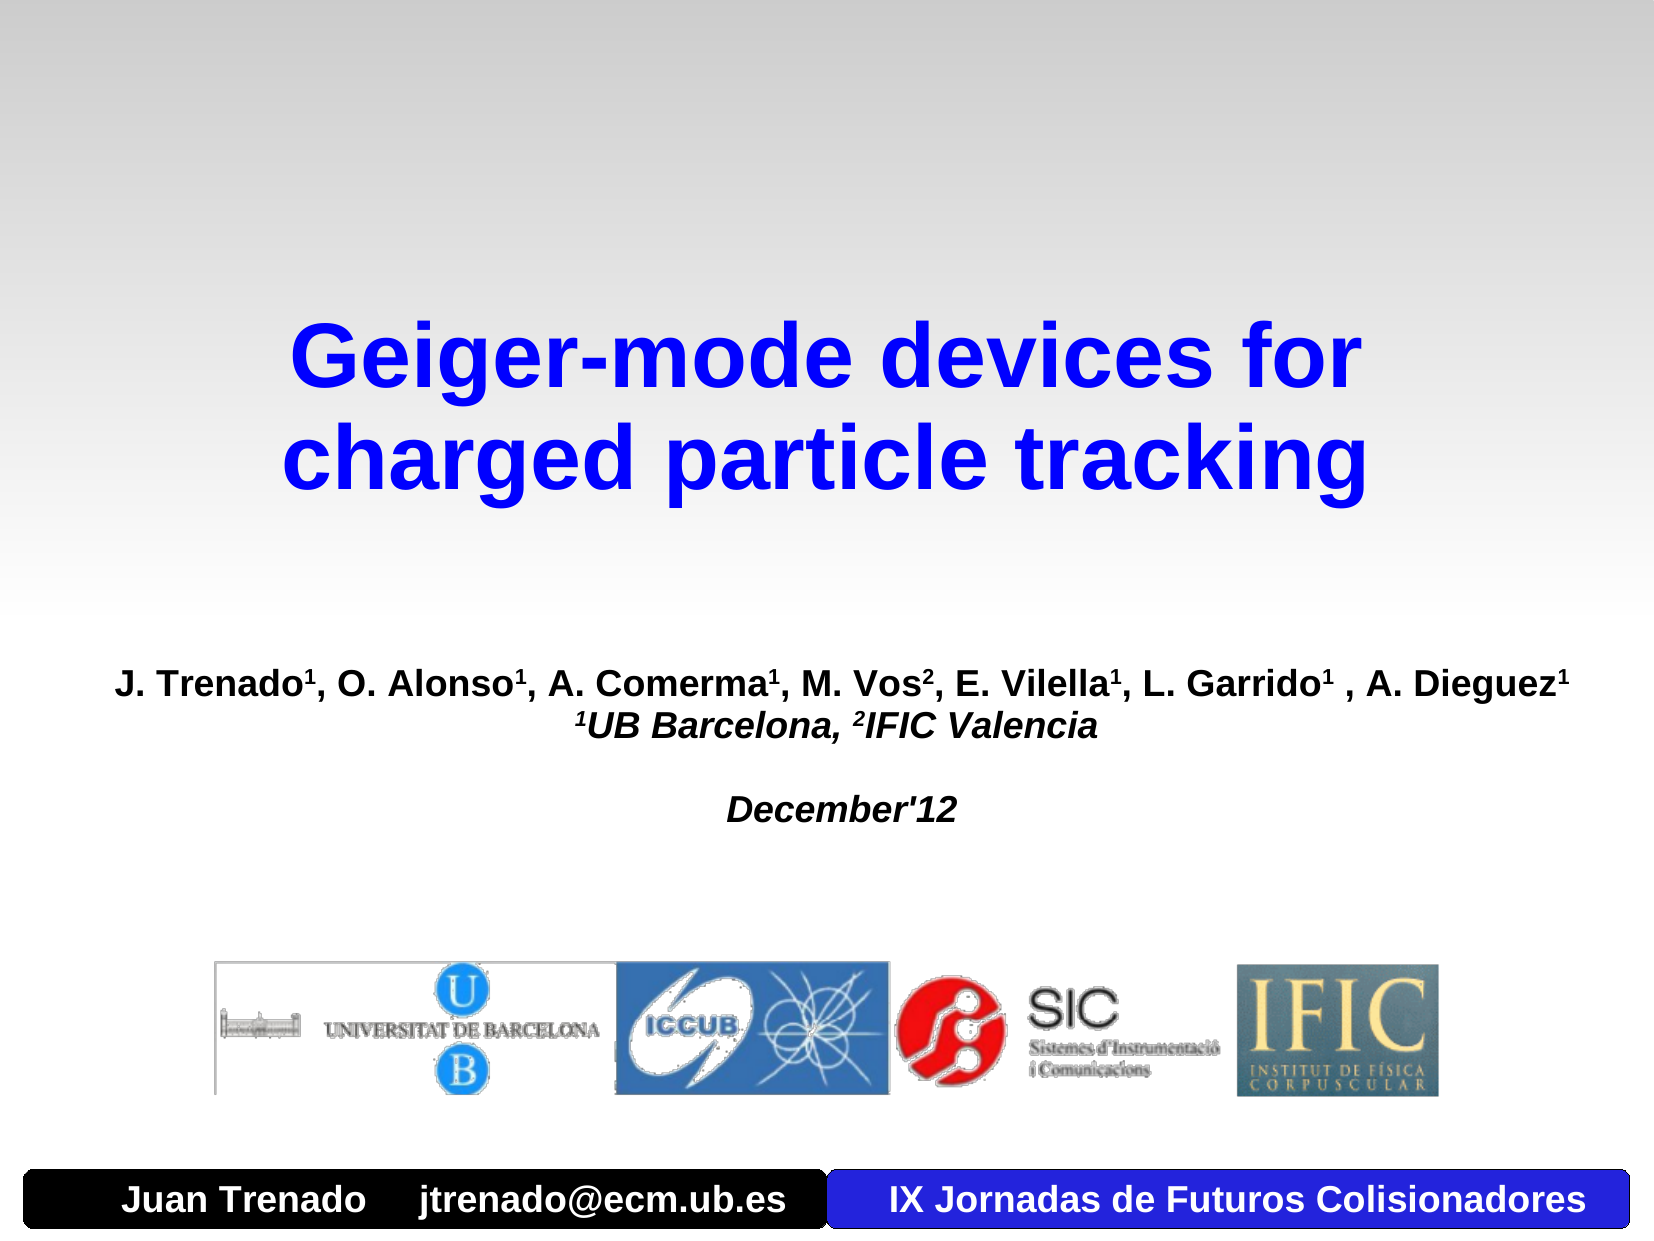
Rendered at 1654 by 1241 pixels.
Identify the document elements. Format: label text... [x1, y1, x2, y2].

text_box [23, 1169, 1630, 1229]
picture [207, 954, 1447, 1106]
text_box J. Trenado1, O. Alonso1, A. Comerma1, M. Vos2, E. Vilella1, L. Garrido1 , A. Dieguez1 1UB Barcelona, 2IFIC Valencia December'12 [99, 655, 1654, 839]
title Geiger-mode devices for charged particle tracking [227, 303, 1427, 511]
text_box Juan Trenado jtrenado@ecm.ub.es [106, 1170, 803, 1228]
text_box IX Jornadas de Futuros Colisionadores [874, 1170, 1603, 1228]
